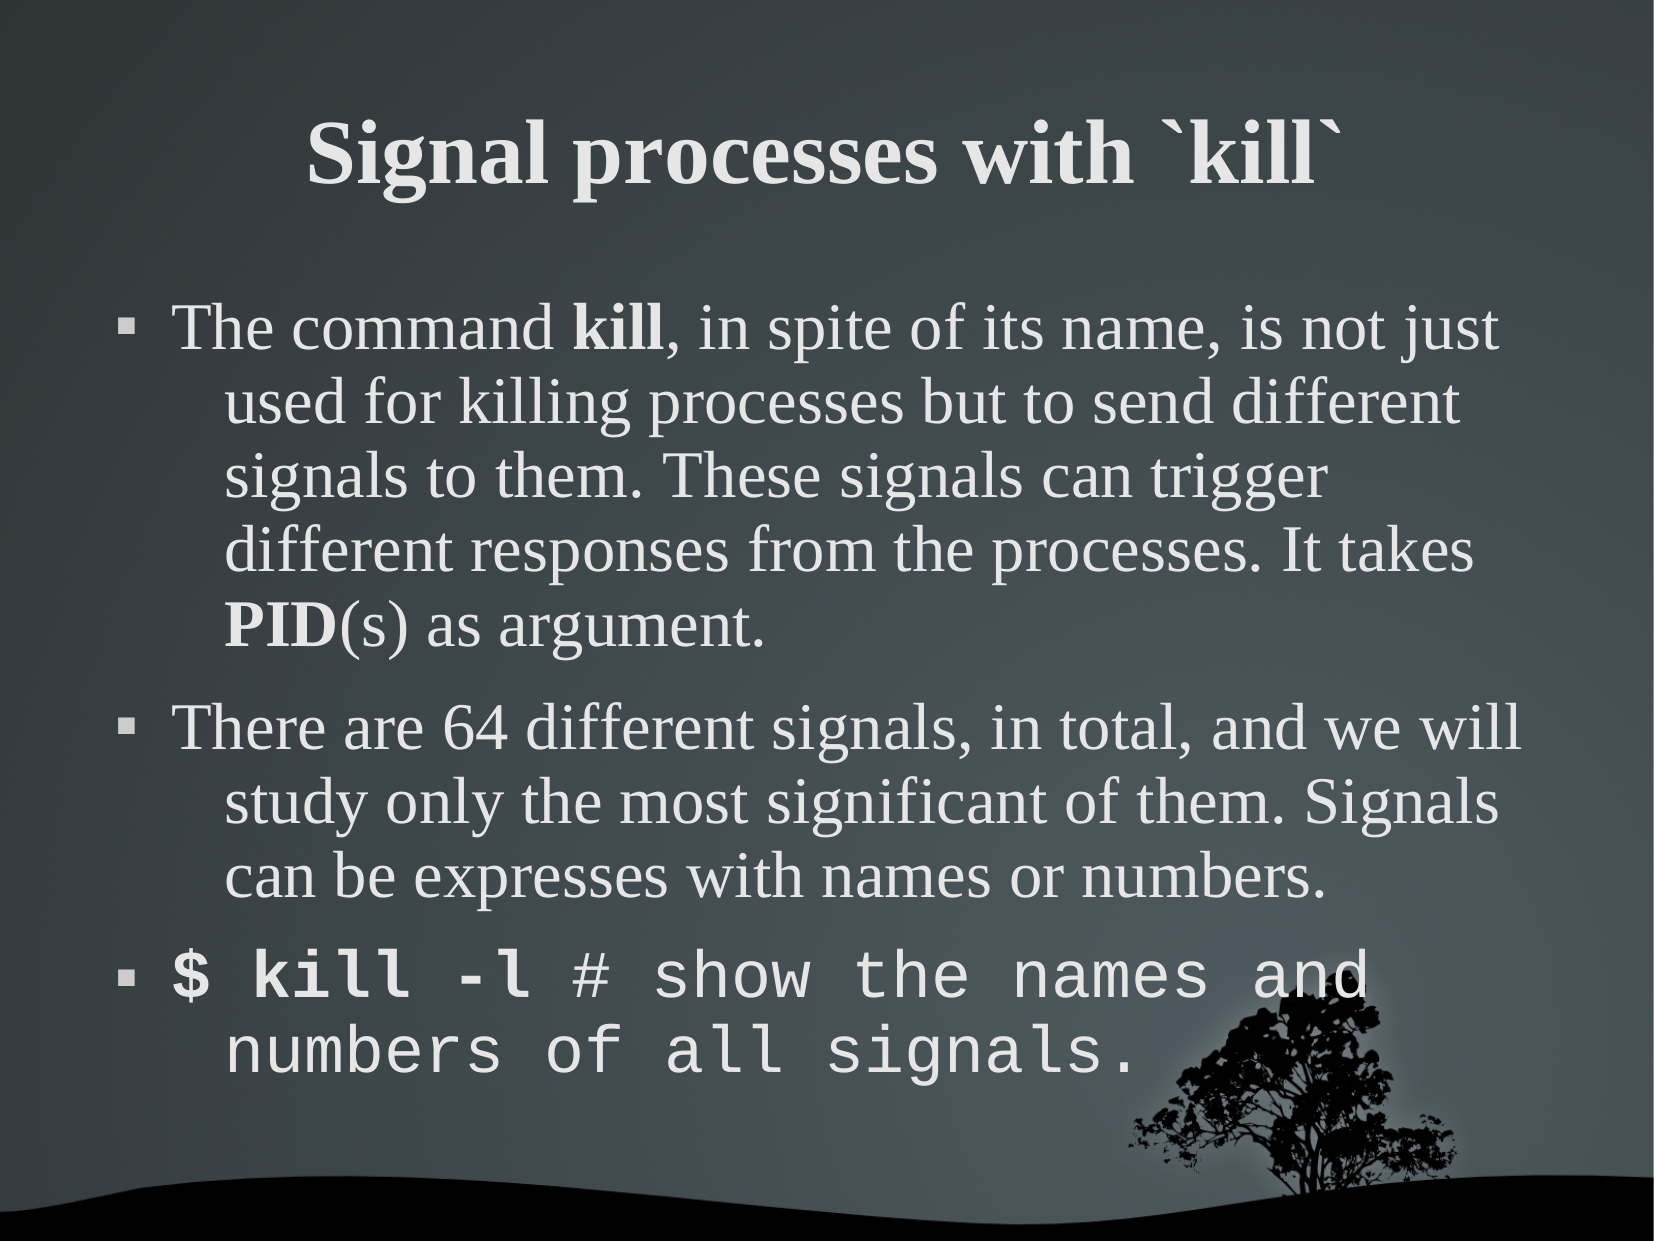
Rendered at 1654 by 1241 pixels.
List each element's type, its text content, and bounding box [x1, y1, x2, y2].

title Signal processes with `kill` [82, 33, 1571, 273]
picture [0, 0, 1654, 1241]
list The command kill, in spite of its name, is not just used for killing processes but to send different signals to them. These signals can trigger different responses from the processes. It takes PID(s) as argument. There are 64 different signals, in total, and we will study only the most significant of them. Signals can be expresses with names or numbers. $ kill -l # show the names and numbers of all signals. [82, 290, 1571, 1177]
